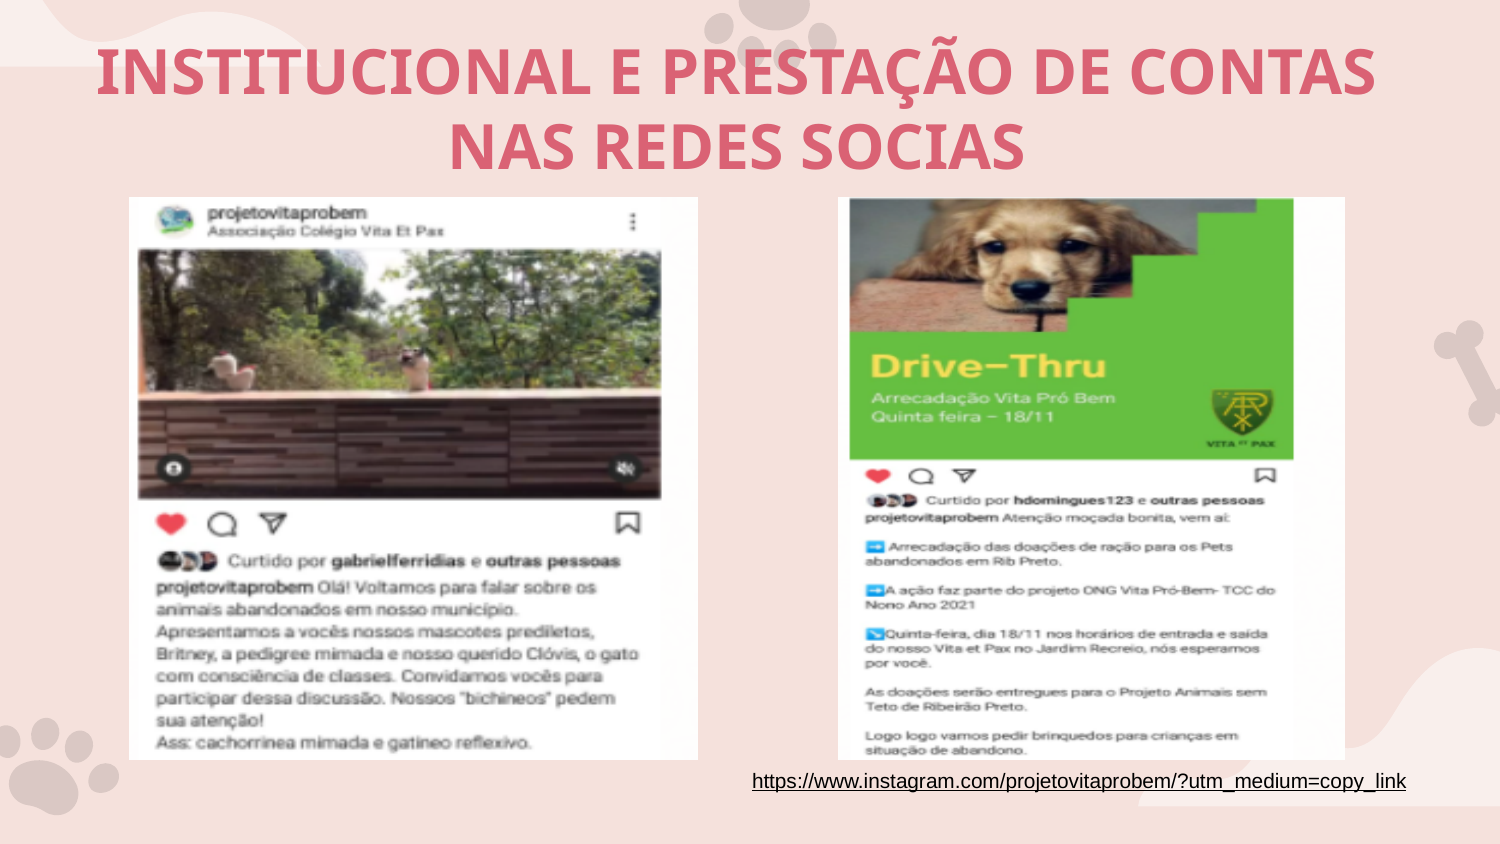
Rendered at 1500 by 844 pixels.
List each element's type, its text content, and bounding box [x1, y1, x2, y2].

text_box https://www.instagram.com/projetovitaprobem/?utm_medium=copy_link [737, 760, 1439, 800]
picture [838, 197, 1345, 760]
picture [129, 197, 698, 761]
title INSTITUCIONAL E PRESTAÇÃO DE CONTAS NAS REDES SOCIAS [58, 0, 1416, 215]
